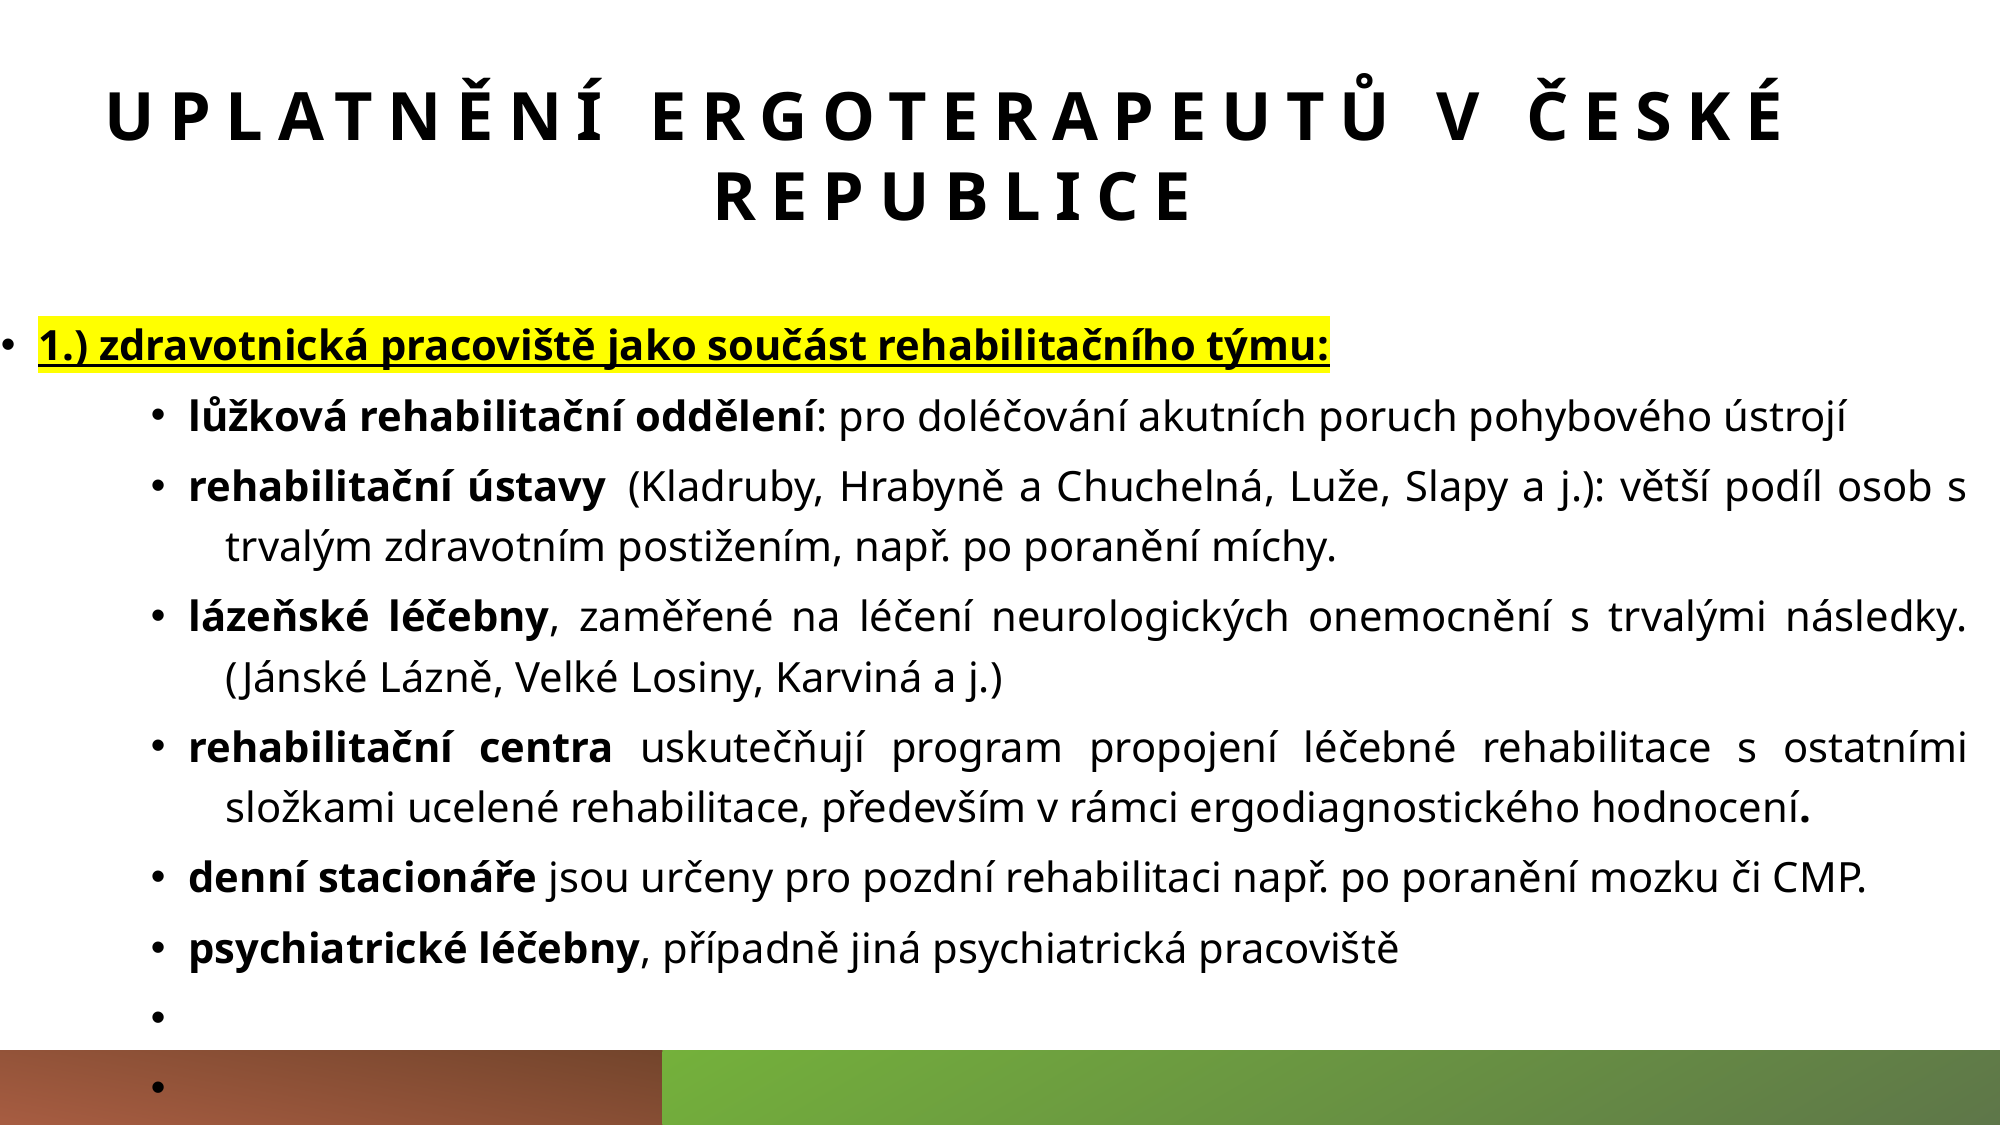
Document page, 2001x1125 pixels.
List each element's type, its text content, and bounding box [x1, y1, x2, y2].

title Uplatnění ergoterapeutů v české republice [0, 21, 1906, 234]
list 1.) zdravotnická pracoviště jako součást rehabilitačního týmu: lůžková rehabilitační oddělení: pro doléčování akutních poruch pohybového ústrojí rehabilitační ústavy (Kladruby, Hrabyně a Chuchelná, Luže, Slapy a j.): větší podíl osob s trvalým zdravotním postižením, např. po poranění míchy. lázeňské léčebny, zaměřené na léčení neurologických onemocnění s trvalými následky. (Jánské Lázně, Velké Losiny, Karviná a j.) rehabilitační centra uskutečňují program propojení léčebné rehabilitace s ostatními složkami ucelené rehabilitace, především v rámci ergodiagnostického hodnocení. denní stacionáře jsou určeny pro pozdní rehabilitaci např. po poranění mozku či CMP. psychiatrické léčebny, případně jiná psychiatrická pracoviště [0, 308, 1969, 1114]
